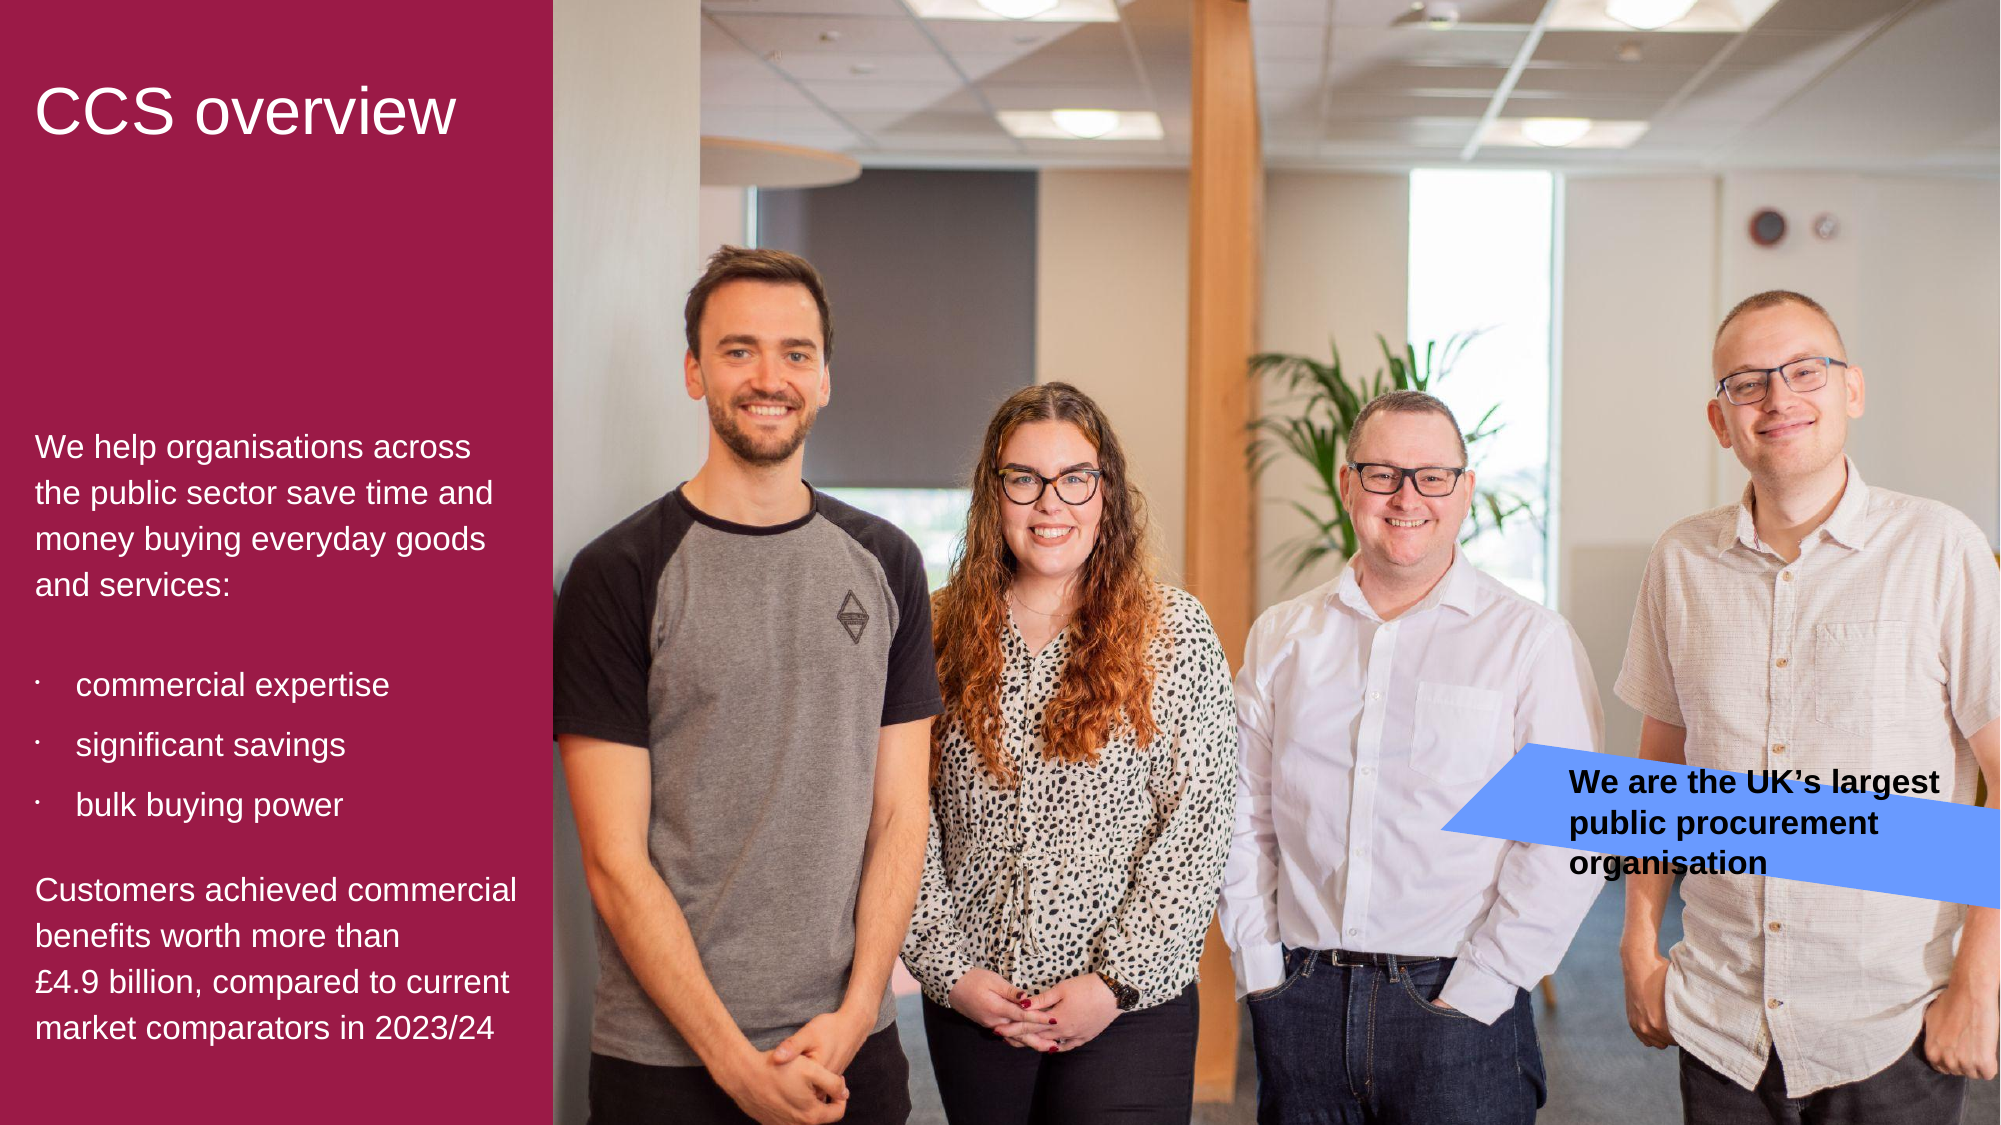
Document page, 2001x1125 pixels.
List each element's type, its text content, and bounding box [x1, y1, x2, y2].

text_box We are the UK’s largest public procurement organisation [1569, 759, 1967, 896]
text_box CCS overview [34, 67, 552, 364]
text_box We help organisations across the public sector save time and money buying everyday goods and services: commercial expertise significant savings bulk buying power Customers achieved commercial benefits worth more than £4.9 billion, compared to current market comparators in 2023/24 [34, 419, 526, 1098]
